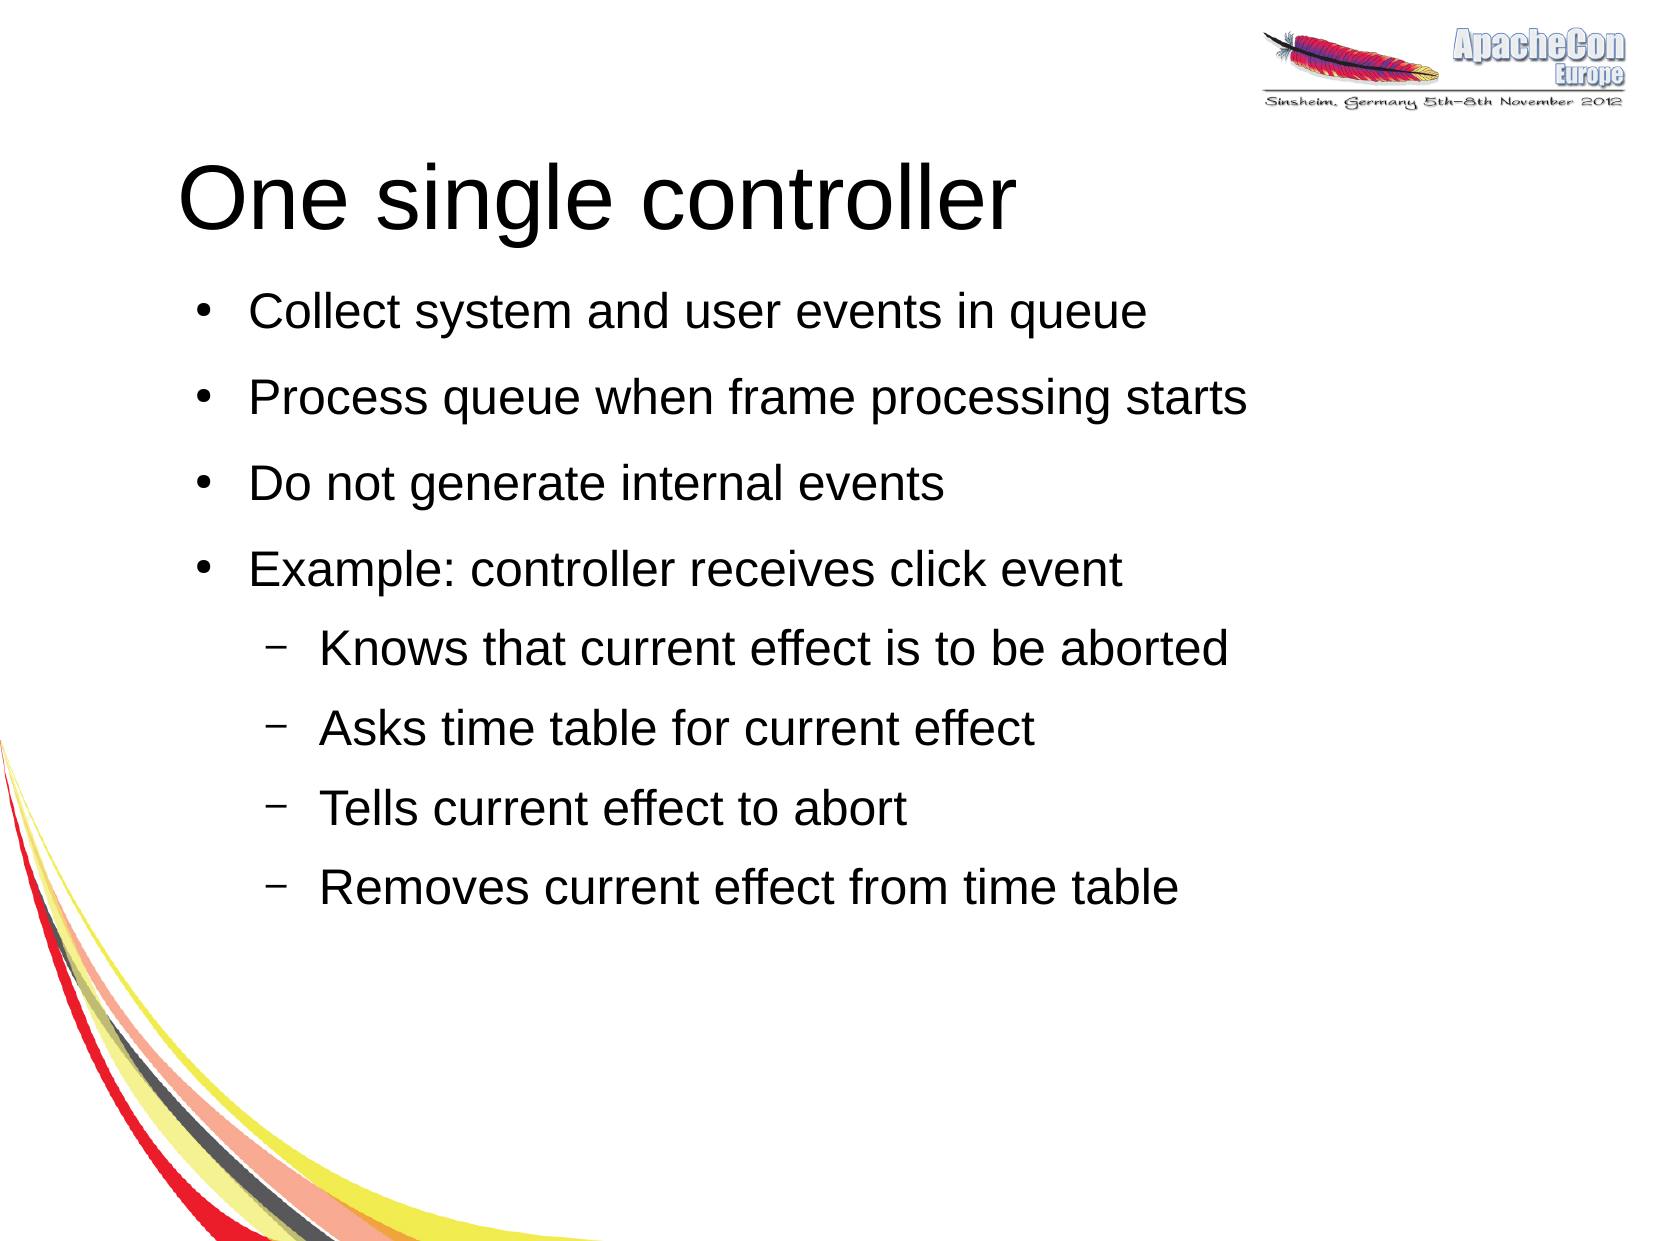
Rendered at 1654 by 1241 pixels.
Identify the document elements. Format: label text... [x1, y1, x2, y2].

list Collect system and user events in queue Process queue when frame processing starts Do not generate internal events Example: controller receives click event Knows that current effect is to be aborted Asks time table for current effect Tells current effect to abort Removes current effect from time table [177, 283, 1536, 1004]
title One single controller [177, 141, 1536, 254]
picture [0, 0, 1654, 1241]
